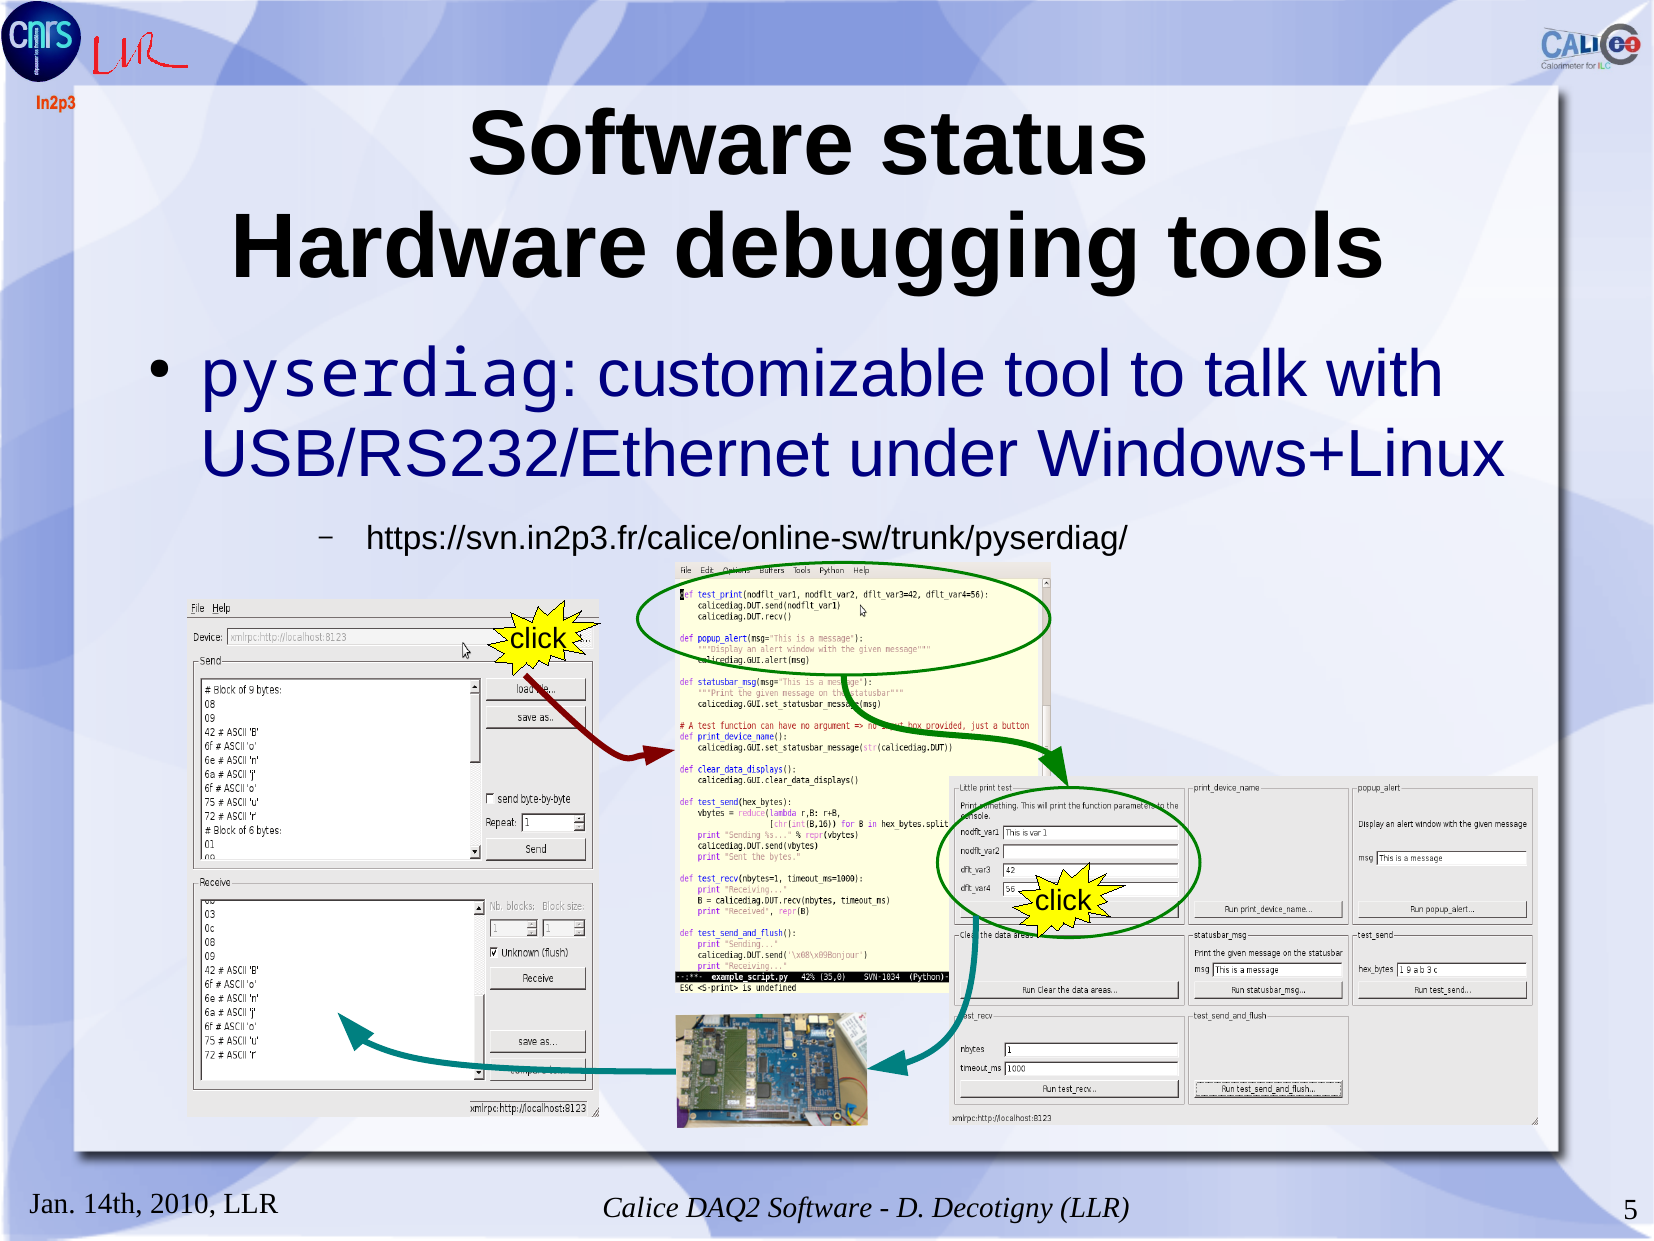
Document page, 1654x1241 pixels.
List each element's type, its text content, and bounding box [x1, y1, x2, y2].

list pyserdiag: customizable tool to talk with USB/RS232/Ethernet under Windows+Linux https://svn.in2p3.fr/calice/online-sw/trunk/pyserdiag/ [678, 1042, 1538, 1129]
picture [0, 0, 1654, 1241]
title Software status Hardware debugging tools [82, 91, 1536, 297]
list pyserdiag: customizable tool to talk with USB/RS232/Ethernet under Windows+Linux https://svn.in2p3.fr/calice/online-sw/trunk/pyserdiag/ [129, 324, 1538, 1129]
text_box click [487, 600, 601, 676]
list pyserdiag: customizable tool to talk with USB/RS232/Ethernet under Windows+Linux https://svn.in2p3.fr/calice/online-sw/trunk/pyserdiag/ [599, 748, 949, 1068]
text_box click [1012, 862, 1126, 938]
